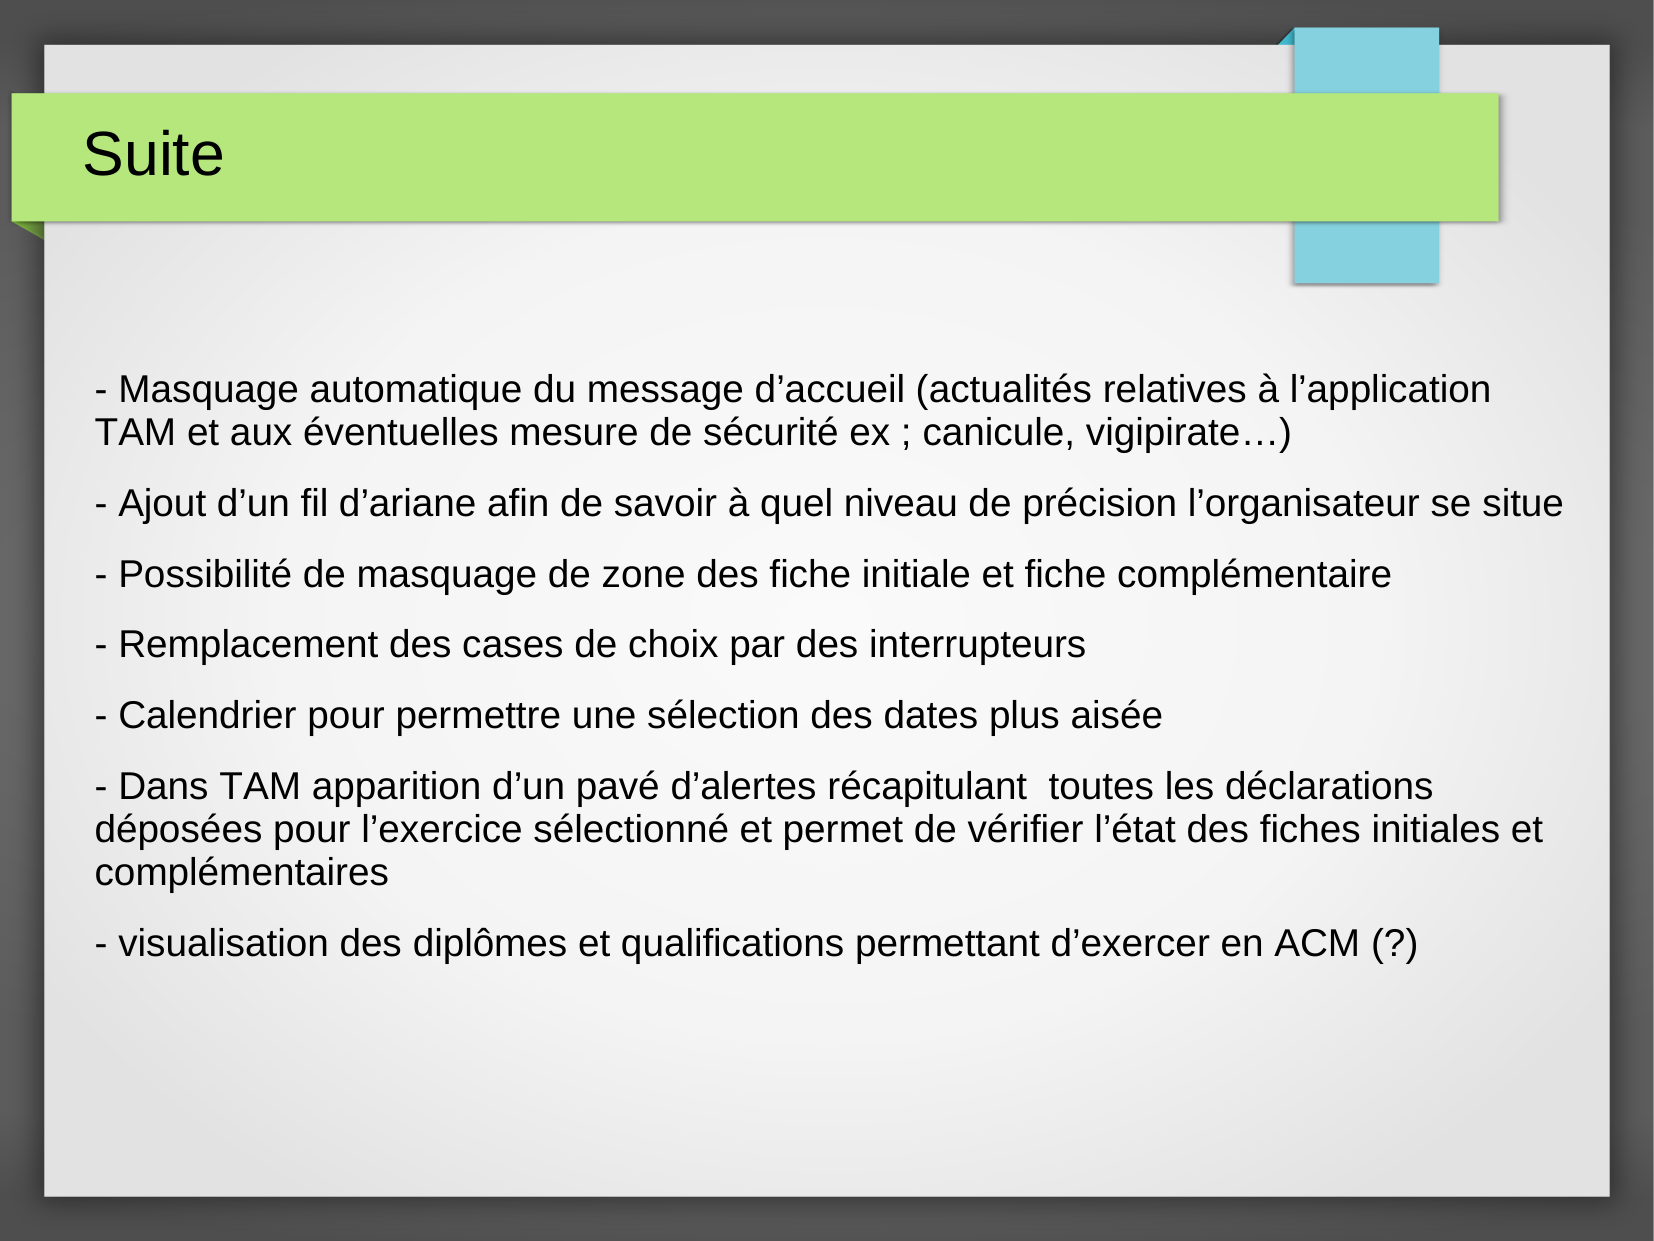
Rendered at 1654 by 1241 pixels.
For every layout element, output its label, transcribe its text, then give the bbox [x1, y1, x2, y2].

list - Masquage automatique du message d’accueil (actualités relatives à l’application TAM et aux éventuelles mesure de sécurité ex ; canicule, vigipirate…) - Ajout d’un fil d’ariane afin de savoir à quel niveau de précision l’organisateur se situe - Possibilité de masquage de zone des fiche initiale et fiche complémentaire - Remplacement des cases de choix par des interrupteurs - Calendrier pour permettre une sélection des dates plus aisée - Dans TAM apparition d’un pavé d’alertes récapitulant toutes les déclarations déposées pour l’exercice sélectionné et permet de vérifier l’état des fiches initiales et complémentaires - visualisation des diplômes et qualifications permettant d’exercer en ACM (?) [94, 296, 1583, 1016]
picture [0, 0, 1654, 1241]
title Suite [82, 94, 1264, 213]
